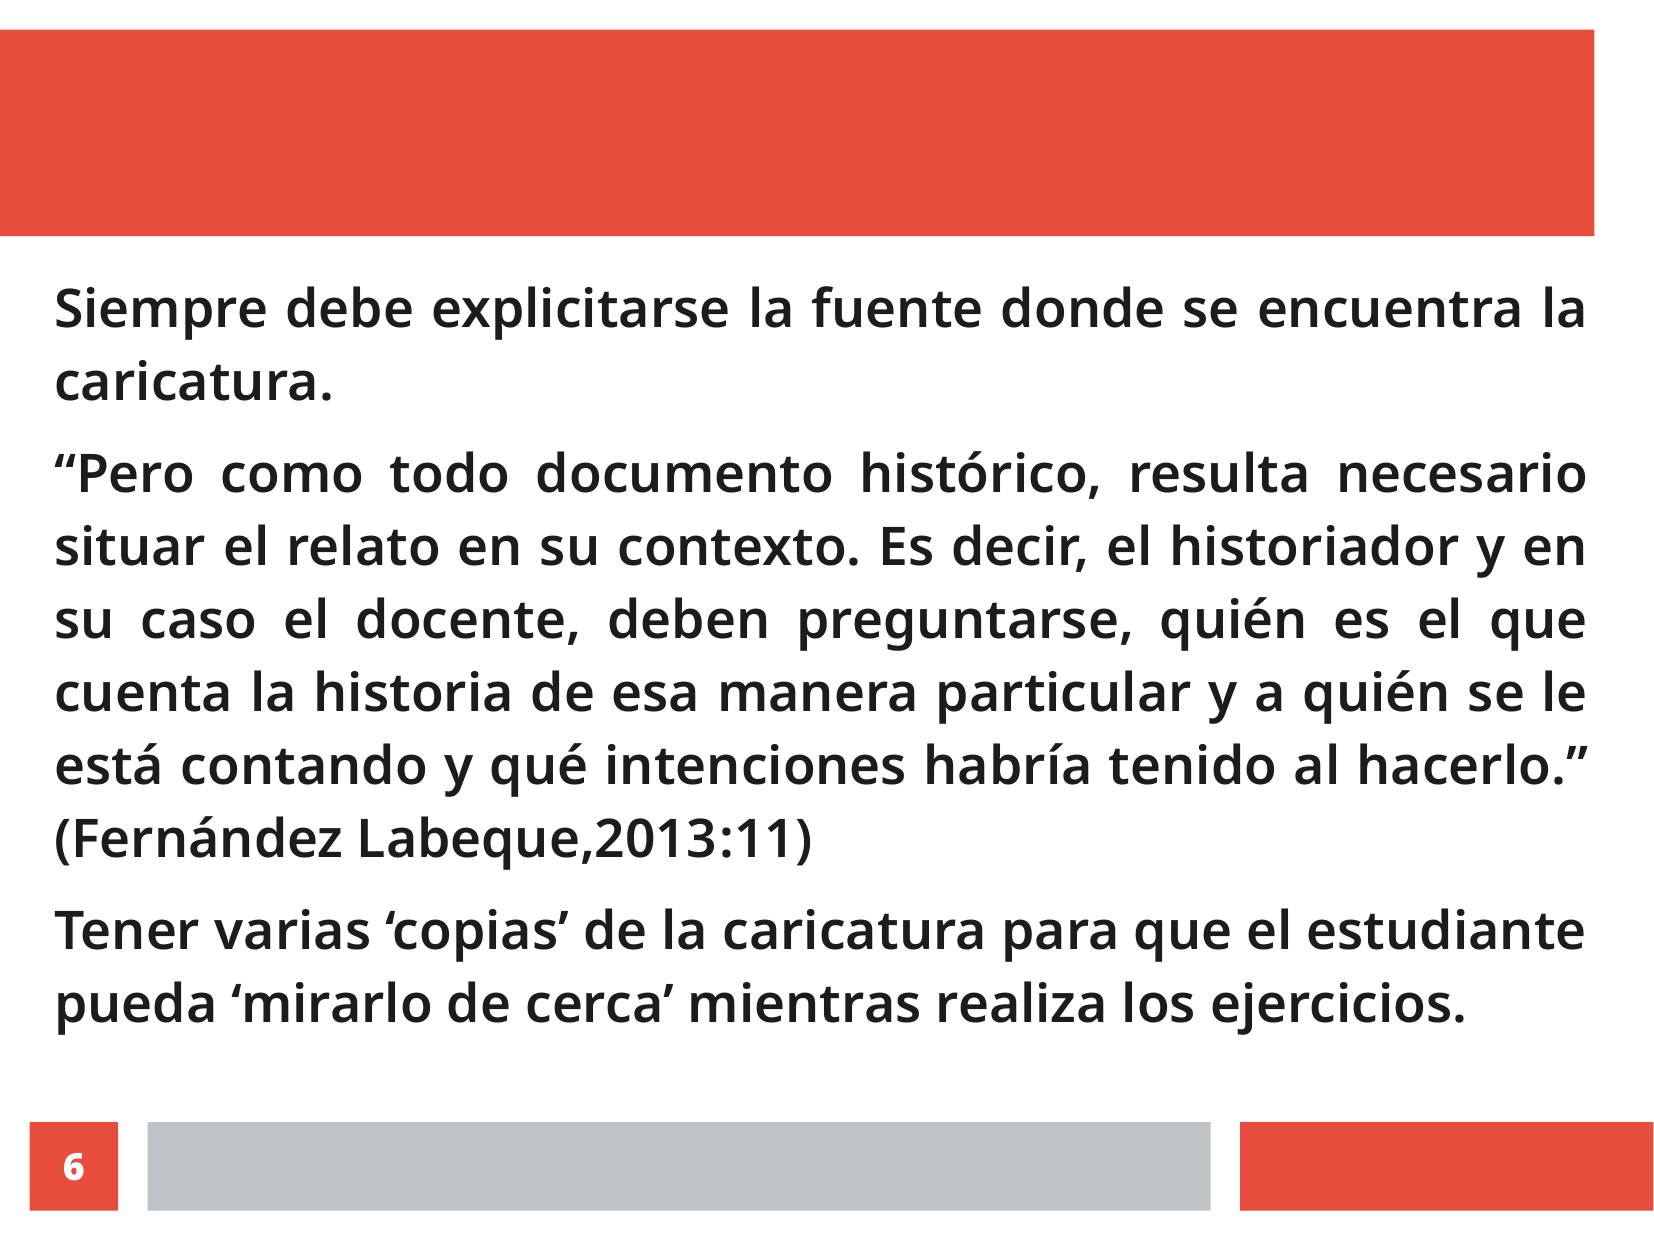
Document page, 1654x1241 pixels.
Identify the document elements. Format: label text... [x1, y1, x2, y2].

list Siempre debe explicitarse la fuente donde se encuentra la caricatura. “Pero como todo documento histórico, resulta necesario situar el relato en su contexto. Es decir, el historiador y en su caso el docente, deben preguntarse, quién es el que cuenta la historia de esa manera particular y a quién se le está contando y qué intenciones habría tenido al hacerlo.” (Fernández Labeque,2013:11) Tener varias ‘copias’ de la caricatura para que el estudiante pueda ‘mirarlo de cerca’ mientras realiza los ejercicios. [54, 270, 1591, 1096]
